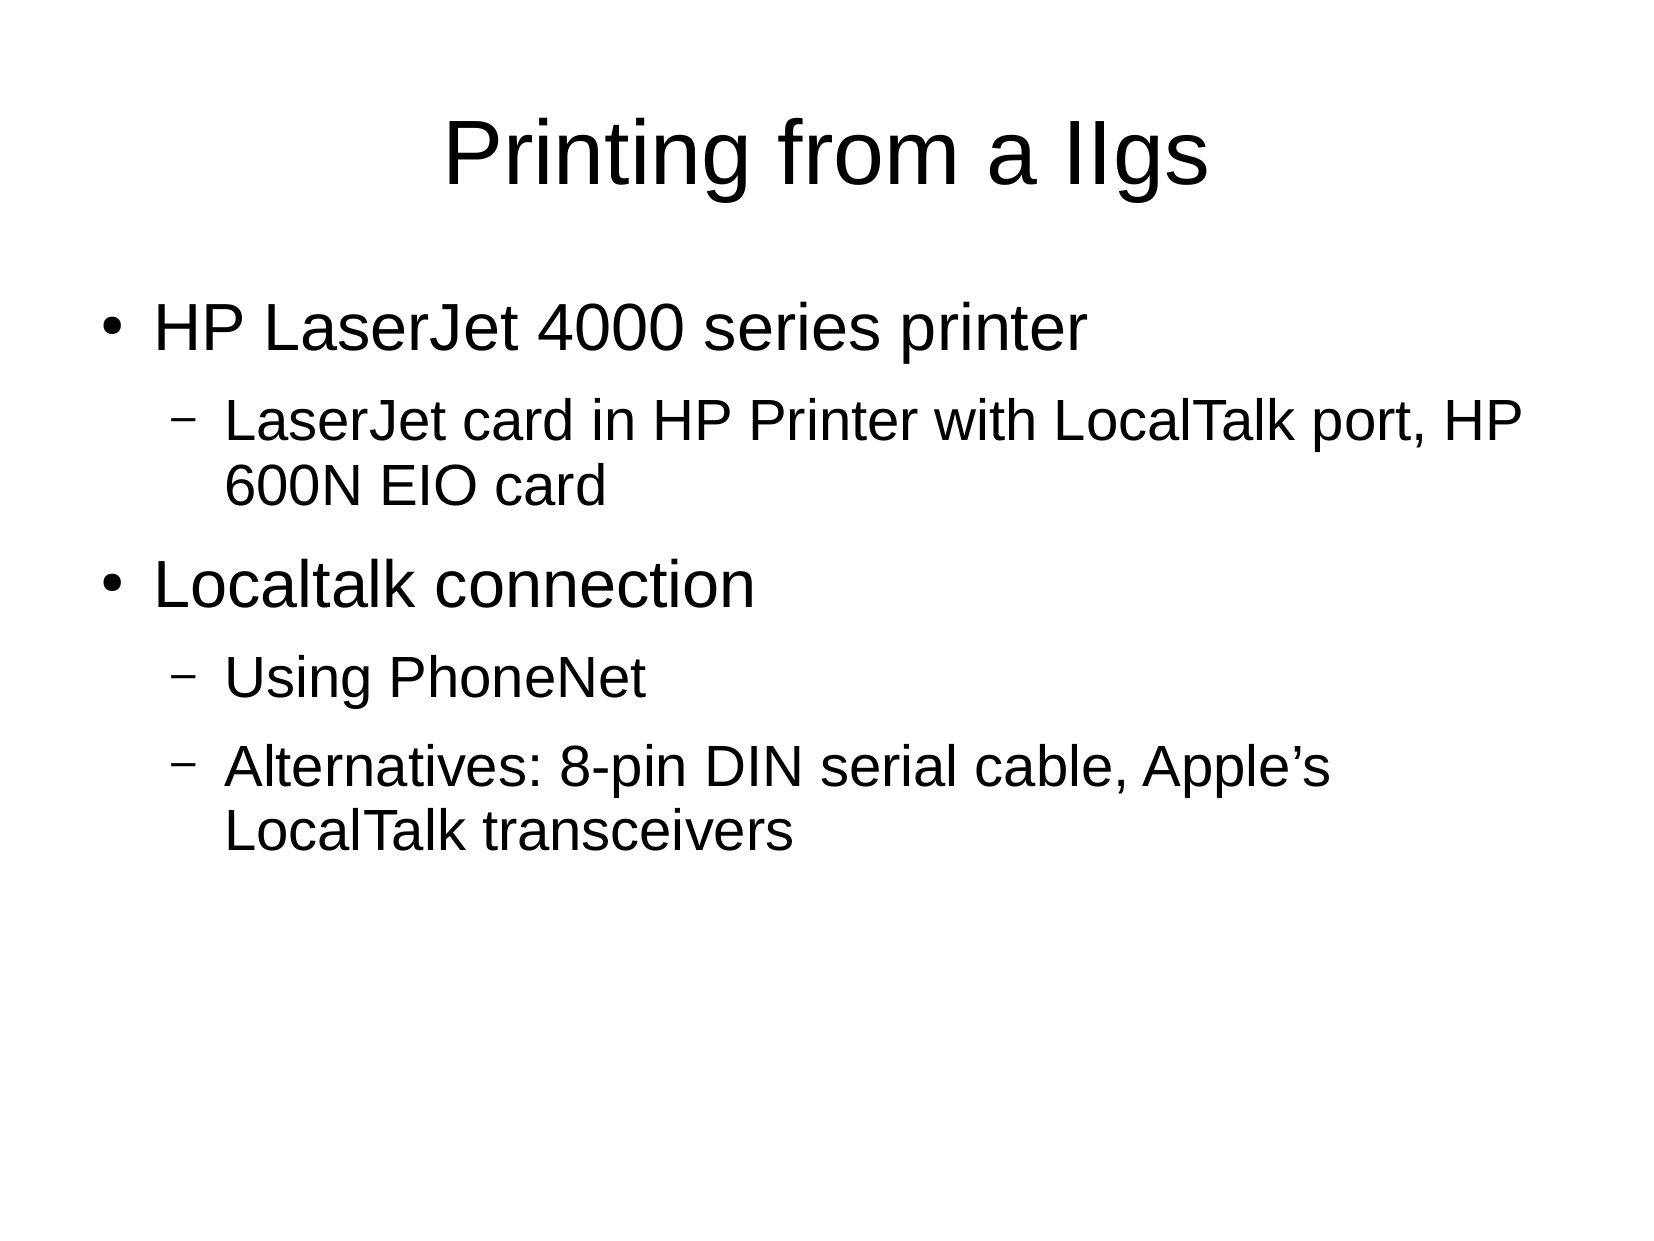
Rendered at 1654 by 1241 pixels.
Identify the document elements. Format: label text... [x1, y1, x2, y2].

list HP LaserJet 4000 series printer LaserJet card in HP Printer with LocalTalk port, HP 600N EIO card Localtalk connection Using PhoneNet Alternatives: 8-pin DIN serial cable, Apple’s LocalTalk transceivers [82, 290, 1571, 1010]
title Printing from a IIgs [82, 49, 1571, 257]
